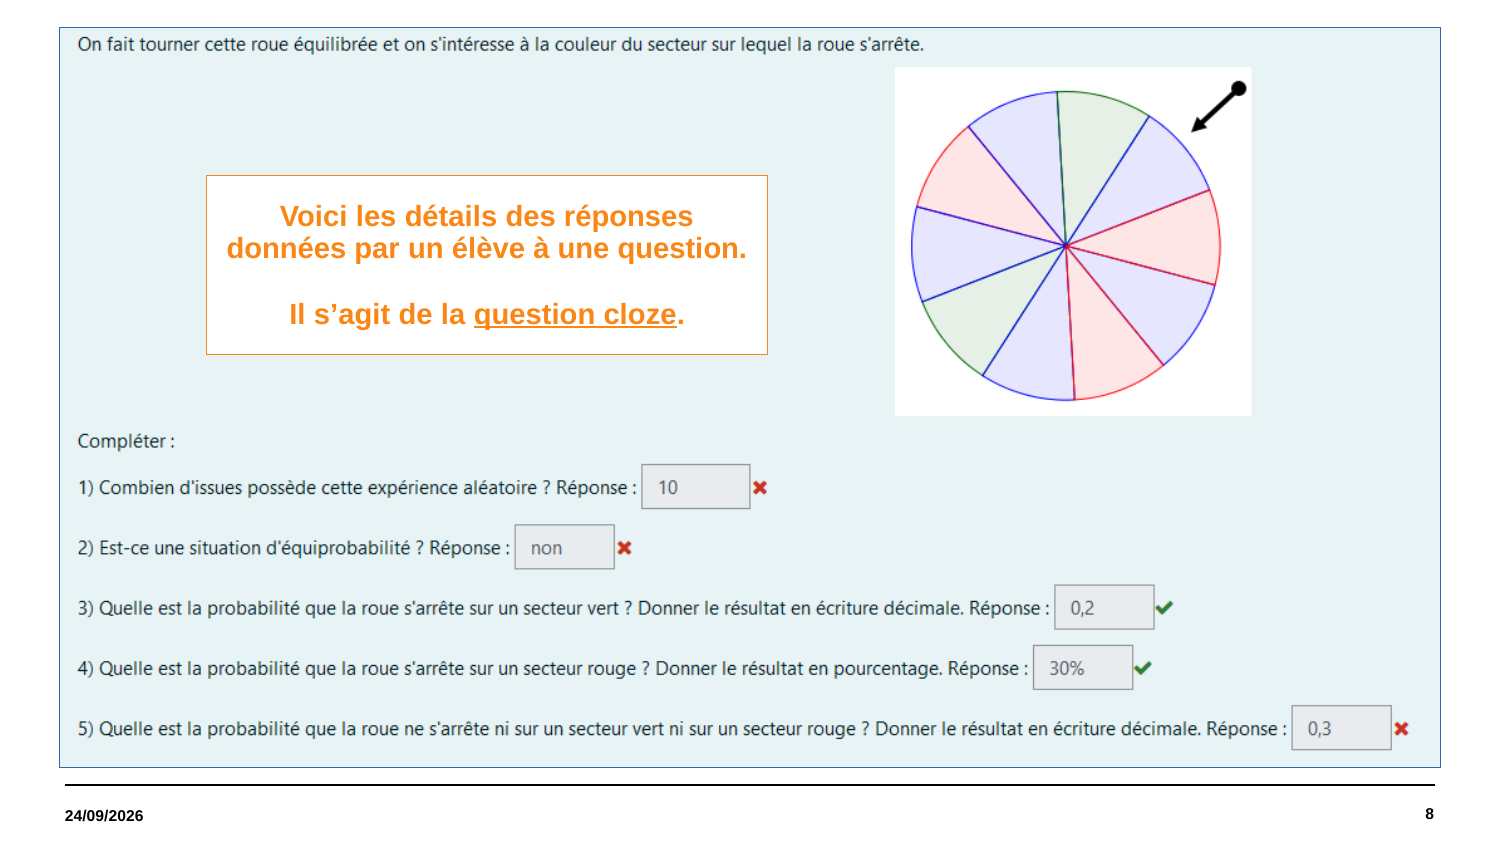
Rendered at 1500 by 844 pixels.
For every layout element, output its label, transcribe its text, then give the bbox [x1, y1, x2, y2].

picture [55, 16, 1441, 768]
text_box Voici les détails des réponses données par un élève à une question. Il s’agit de la question cloze. [206, 175, 768, 355]
text_box 10/01/2023 [64, 787, 245, 843]
text_box <numéro> [1213, 784, 1435, 843]
